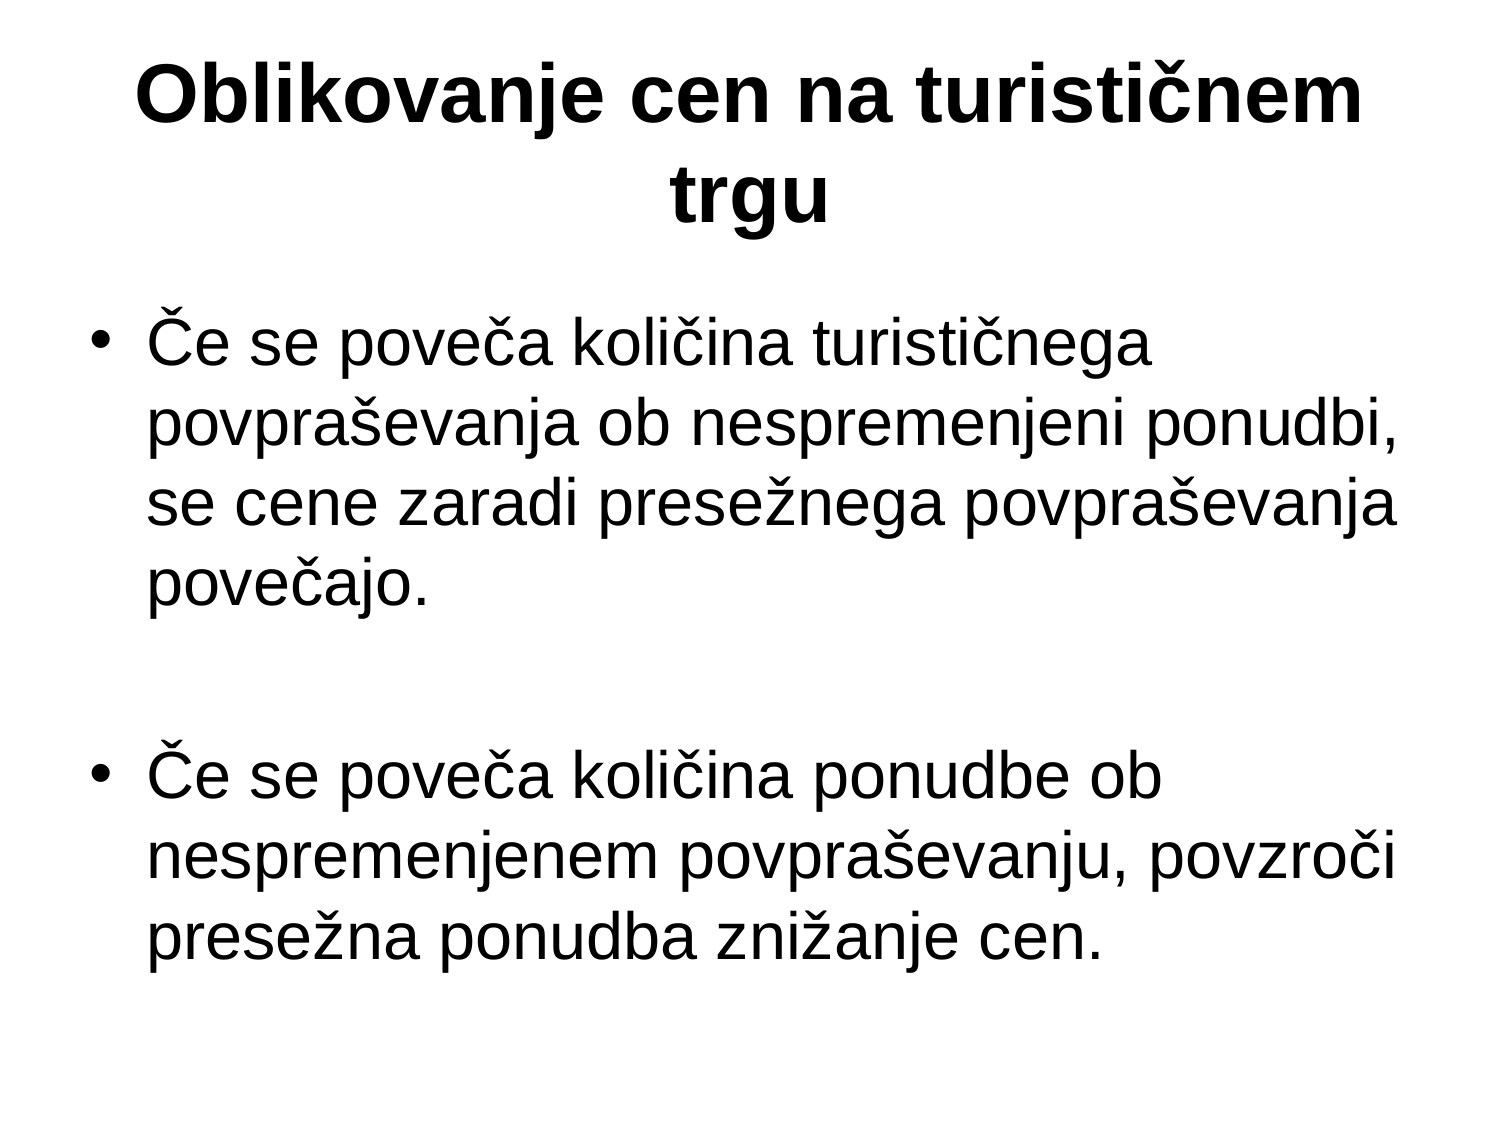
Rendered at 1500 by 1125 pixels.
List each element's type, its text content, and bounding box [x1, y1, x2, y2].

title Oblikovanje cen na turističnem trgu [75, 31, 1426, 247]
list Če se poveča količina turističnega povpraševanja ob nespremenjeni ponudbi, se cene zaradi presežnega povpraševanja povečajo. Če se poveča količina ponudbe ob nespremenjenem povpraševanju, povzroči presežna ponudba znižanje cen. [75, 290, 1426, 1094]
